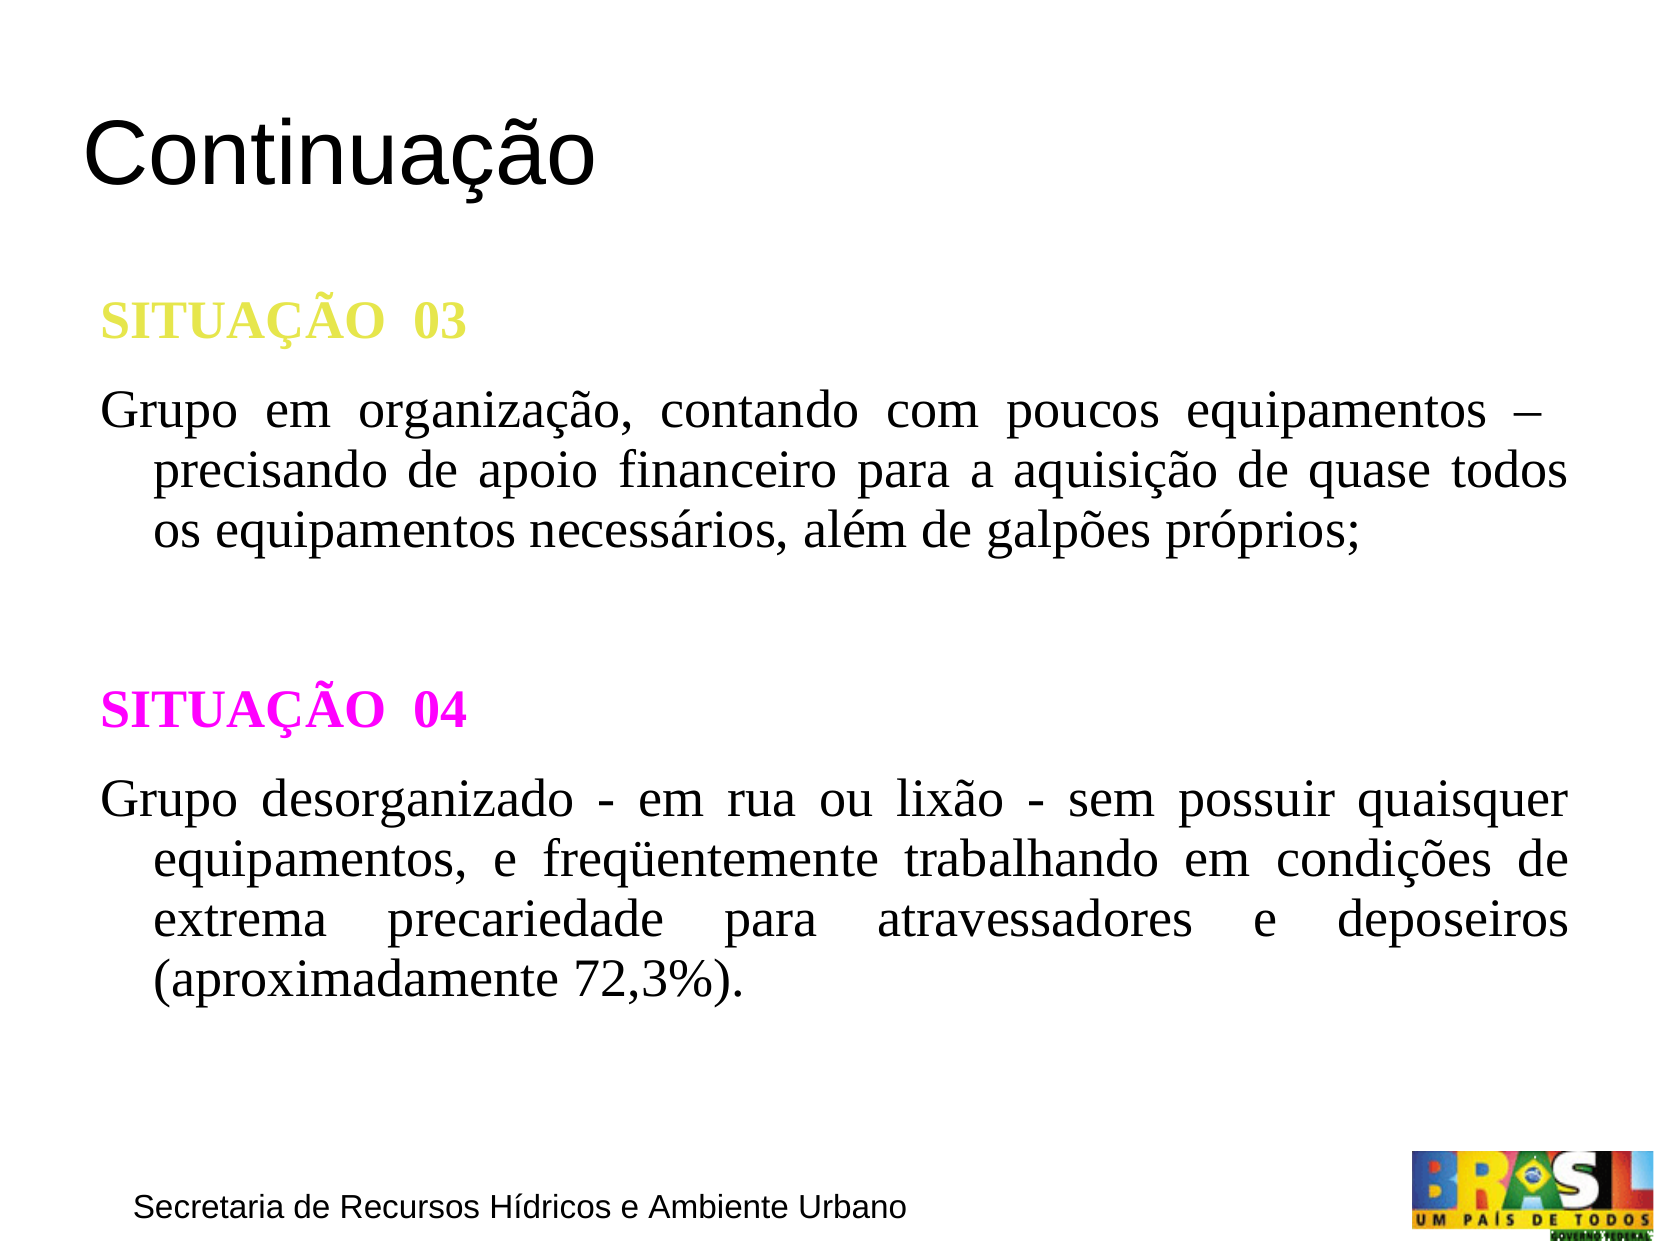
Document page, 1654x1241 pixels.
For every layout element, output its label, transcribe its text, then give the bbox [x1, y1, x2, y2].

picture [1412, 1151, 1654, 1241]
title Continuação [82, 49, 1571, 257]
list SITUAÇÃO 03 Grupo em organização, contando com poucos equipamentos – precisando de apoio financeiro para a aquisição de quase todos os equipamentos necessários, além de galpões próprios; SITUAÇÃO 04 Grupo desorganizado - em rua ou lixão - sem possuir quaisquer equipamentos, e freqüentemente trabalhando em condições de extrema precariedade para atravessadores e deposeiros (aproximadamente 72,3%). [82, 290, 1571, 1109]
text_box Secretaria de Recursos Hídricos e Ambiente Urbano [118, 1181, 924, 1234]
